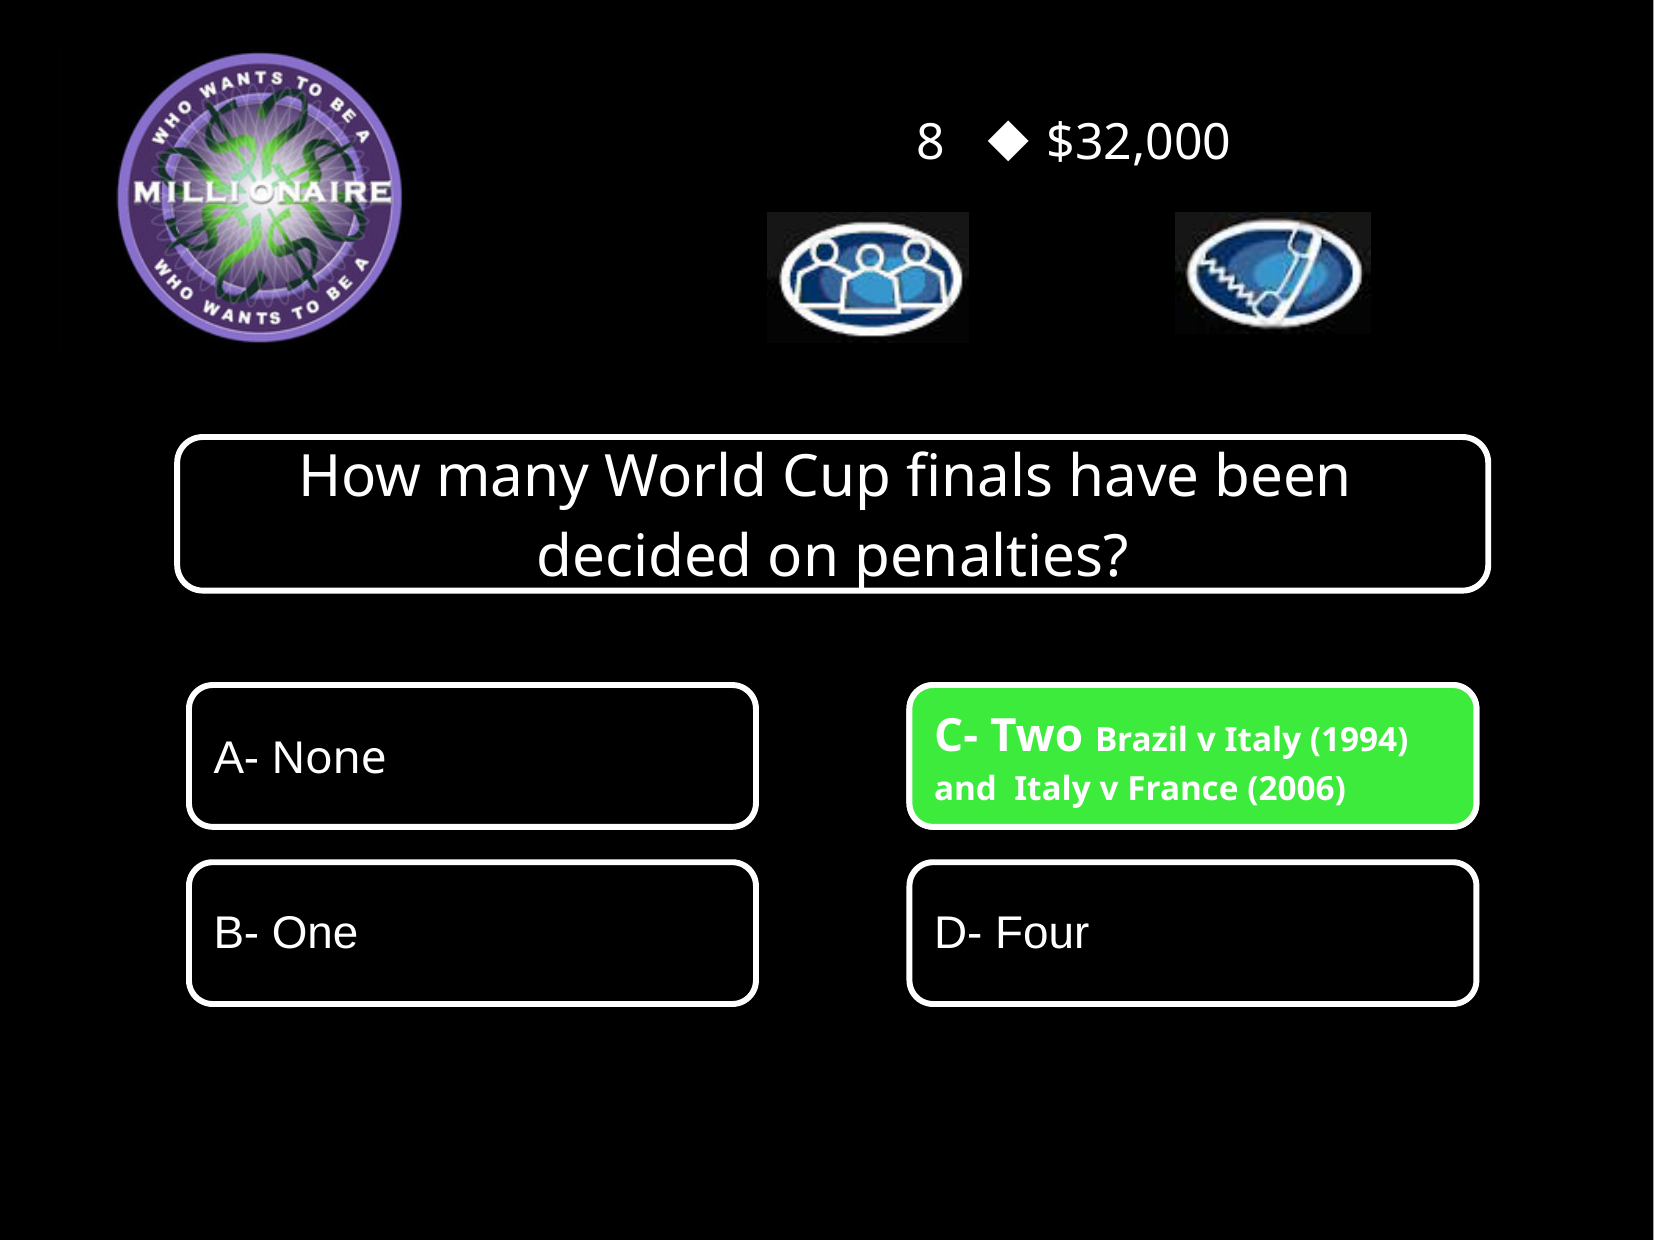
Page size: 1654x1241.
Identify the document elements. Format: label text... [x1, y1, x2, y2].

text_box D- Four [909, 862, 1477, 1004]
text_box A- None [188, 685, 756, 827]
picture [767, 212, 969, 343]
text_box 8  $32,000 [774, 106, 1458, 213]
text_box B- One [188, 862, 756, 1004]
picture [59, 41, 477, 355]
text_box C- Two Brazil v Italy (1994) and Italy v France (2006) [909, 685, 1477, 827]
text_box How many World Cup finals have been decided on penalties? [177, 437, 1489, 591]
picture [1175, 212, 1371, 334]
